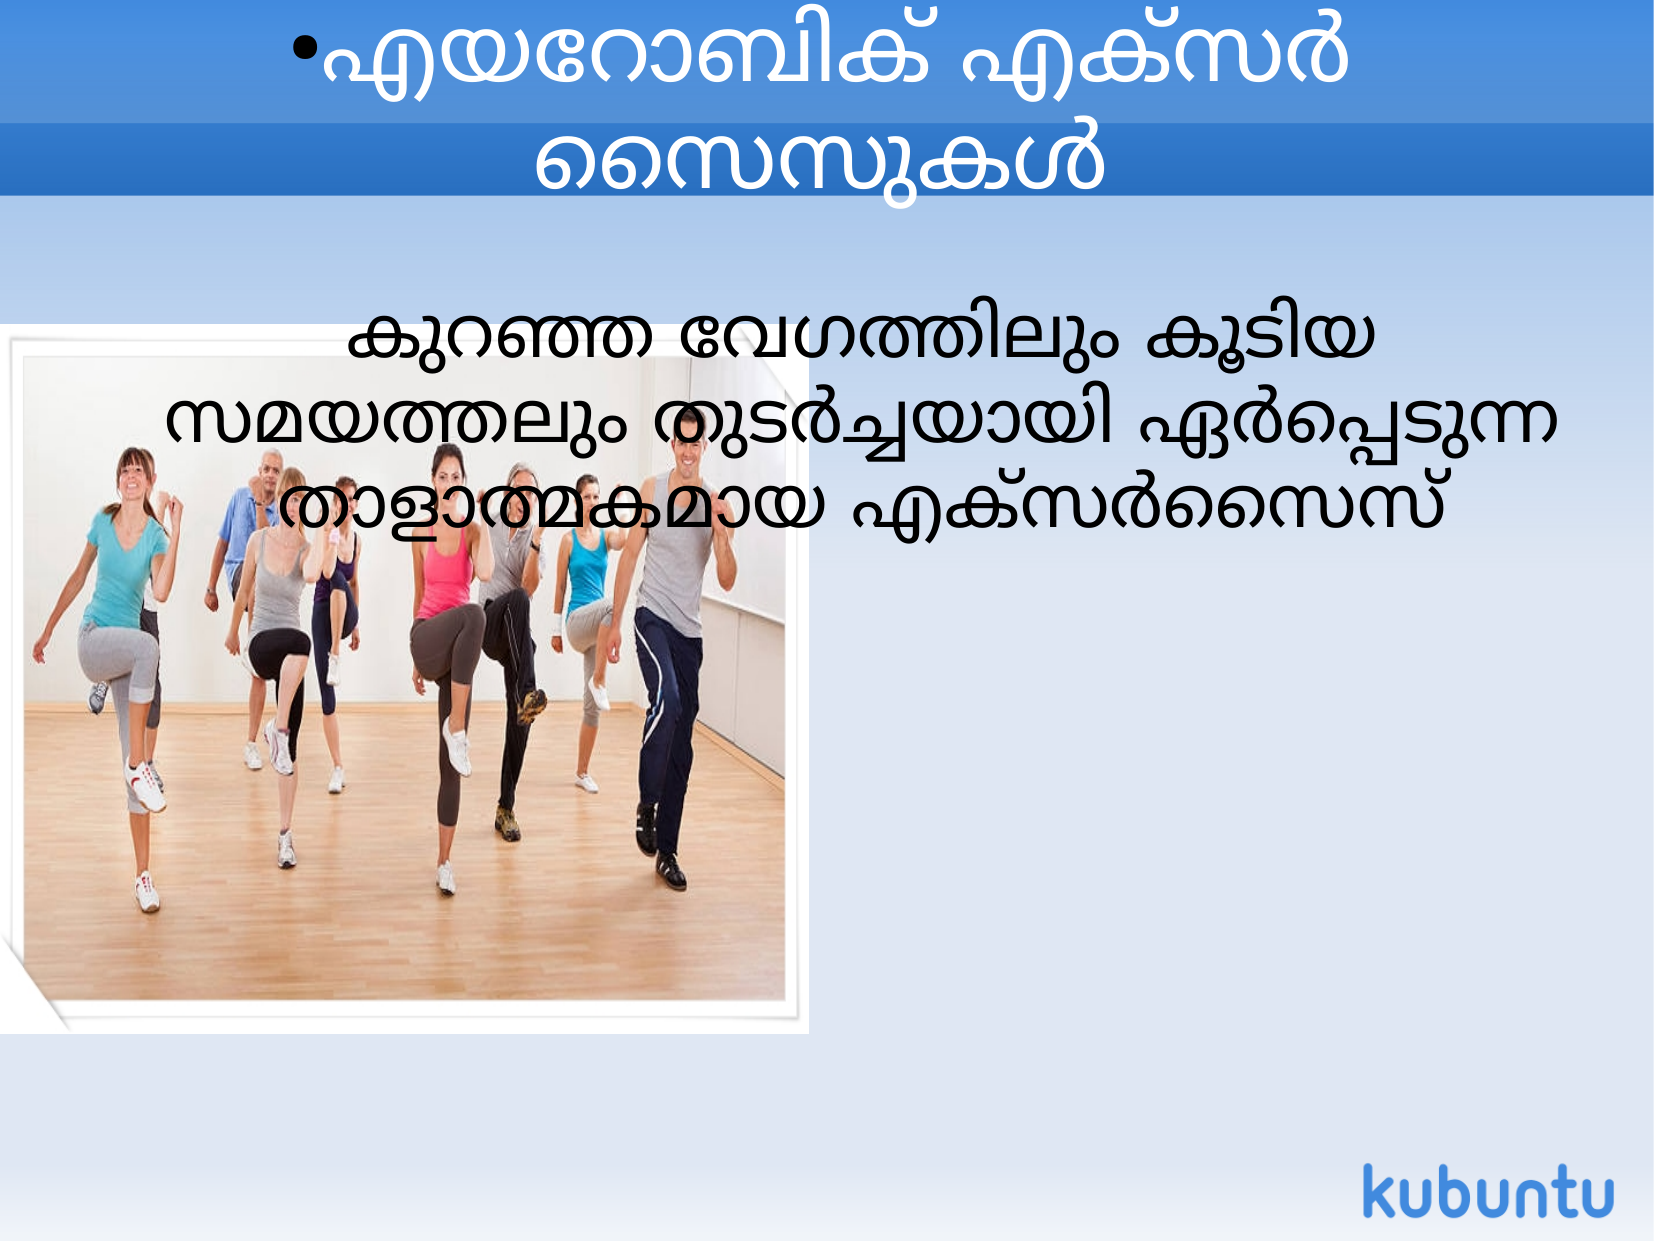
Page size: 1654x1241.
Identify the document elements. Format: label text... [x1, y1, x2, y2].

title എയറോബിക് എക്സര്‍സൈസുകള്‍ [76, 0, 1565, 208]
list കുറഞ്ഞ വേഗത്തിലും കൂടിയ സമയത്തലും തുടര്‍ച്ചയായി ഏര്‍പ്പെടുന്ന താളാത്മകമായ എക്സര്‍സൈസ് [845, 290, 1572, 1094]
picture [0, 0, 1654, 1241]
